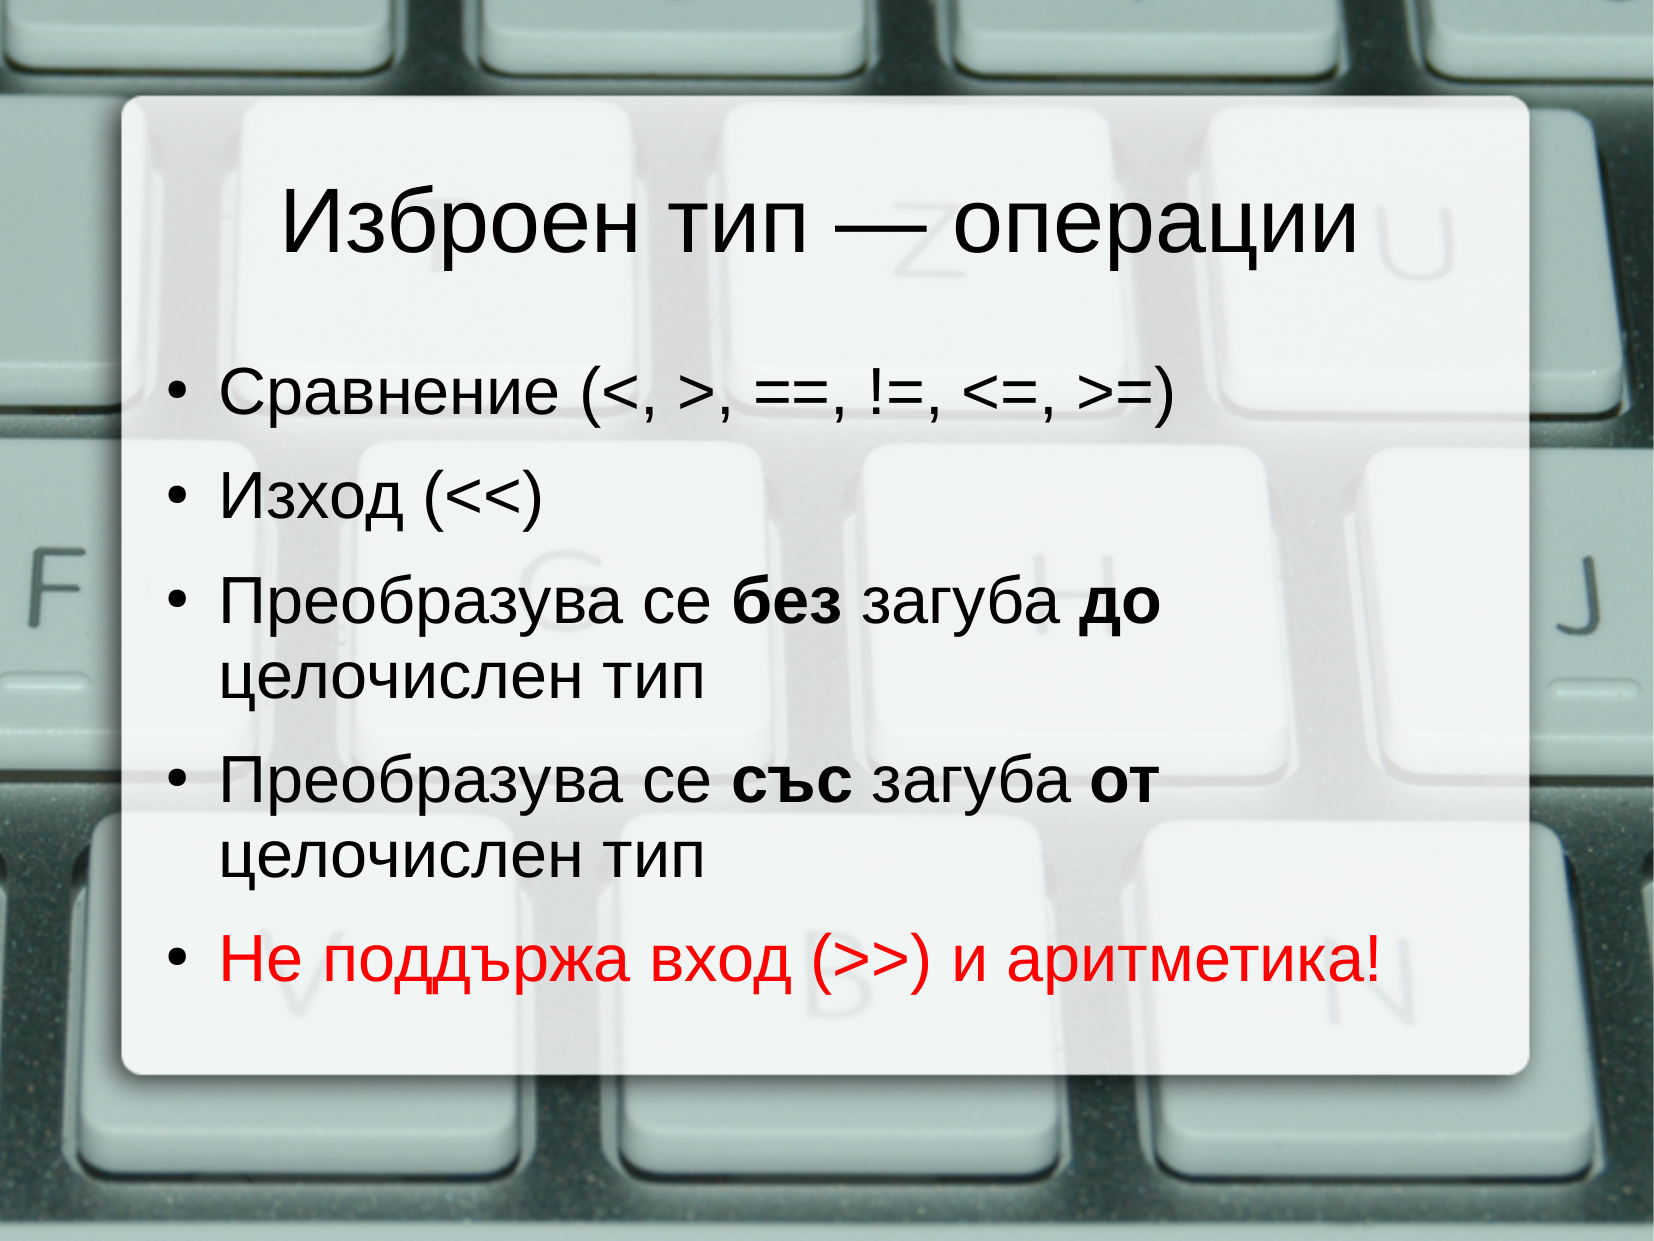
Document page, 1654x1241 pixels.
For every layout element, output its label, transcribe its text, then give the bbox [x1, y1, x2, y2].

picture [0, 0, 1654, 1241]
title Изброен тип — операции [135, 117, 1506, 325]
list Сравнение (<, >, ==, !=, <=, >=) Изход (<<) Преобразува се без загуба до целочислен тип Преобразува се със загуба от целочислен тип Не поддържа вход (>>) и аритметика! [147, 354, 1506, 1074]
